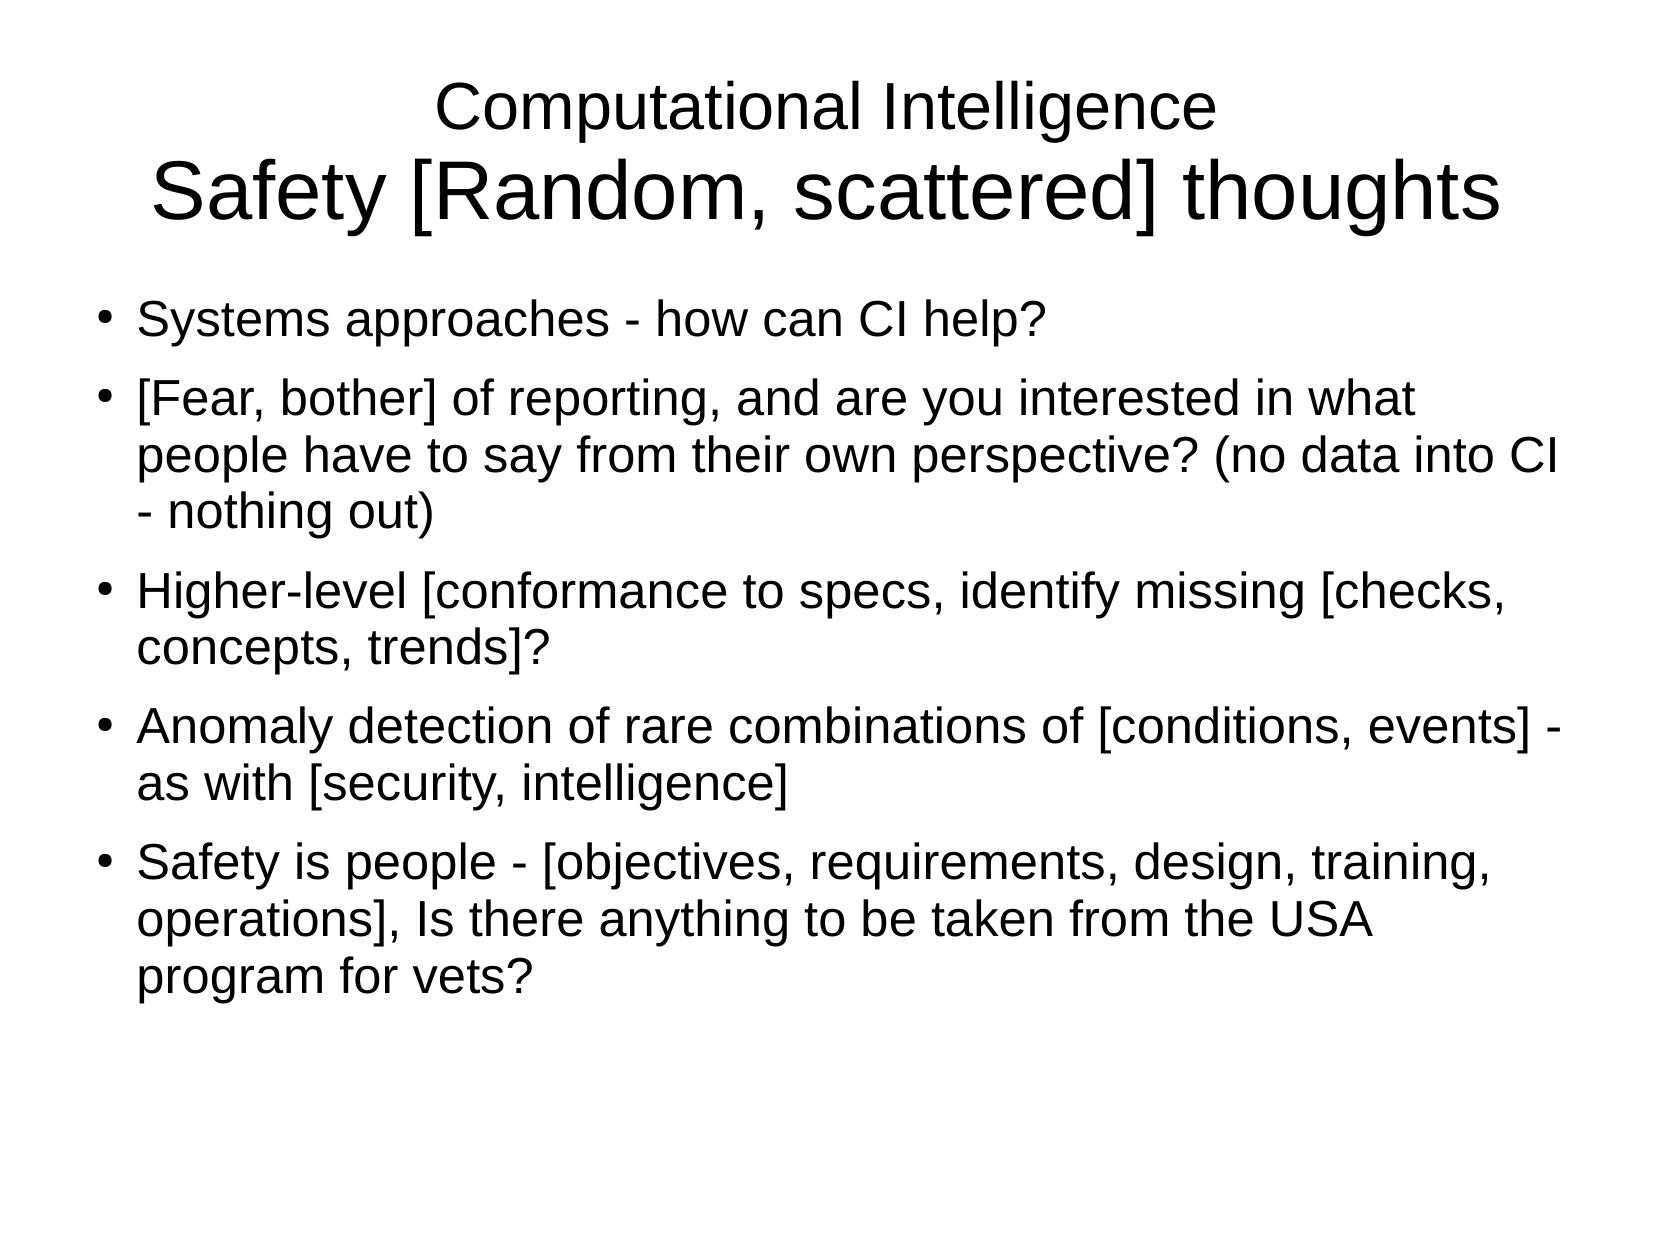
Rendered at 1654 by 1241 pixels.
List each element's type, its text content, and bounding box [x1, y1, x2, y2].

title Computational Intelligence Safety [Random, scattered] thoughts [82, 49, 1571, 257]
list Systems approaches - how can CI help? [Fear, bother] of reporting, and are you interested in what people have to say from their own perspective? (no data into CI - nothing out) Higher-level [conformance to specs, identify missing [checks, concepts, trends]? Anomaly detection of rare combinations of [conditions, events] - as with [security, intelligence] Safety is people - [objectives, requirements, design, training, operations], Is there anything to be taken from the USA program for vets? [82, 290, 1571, 1010]
